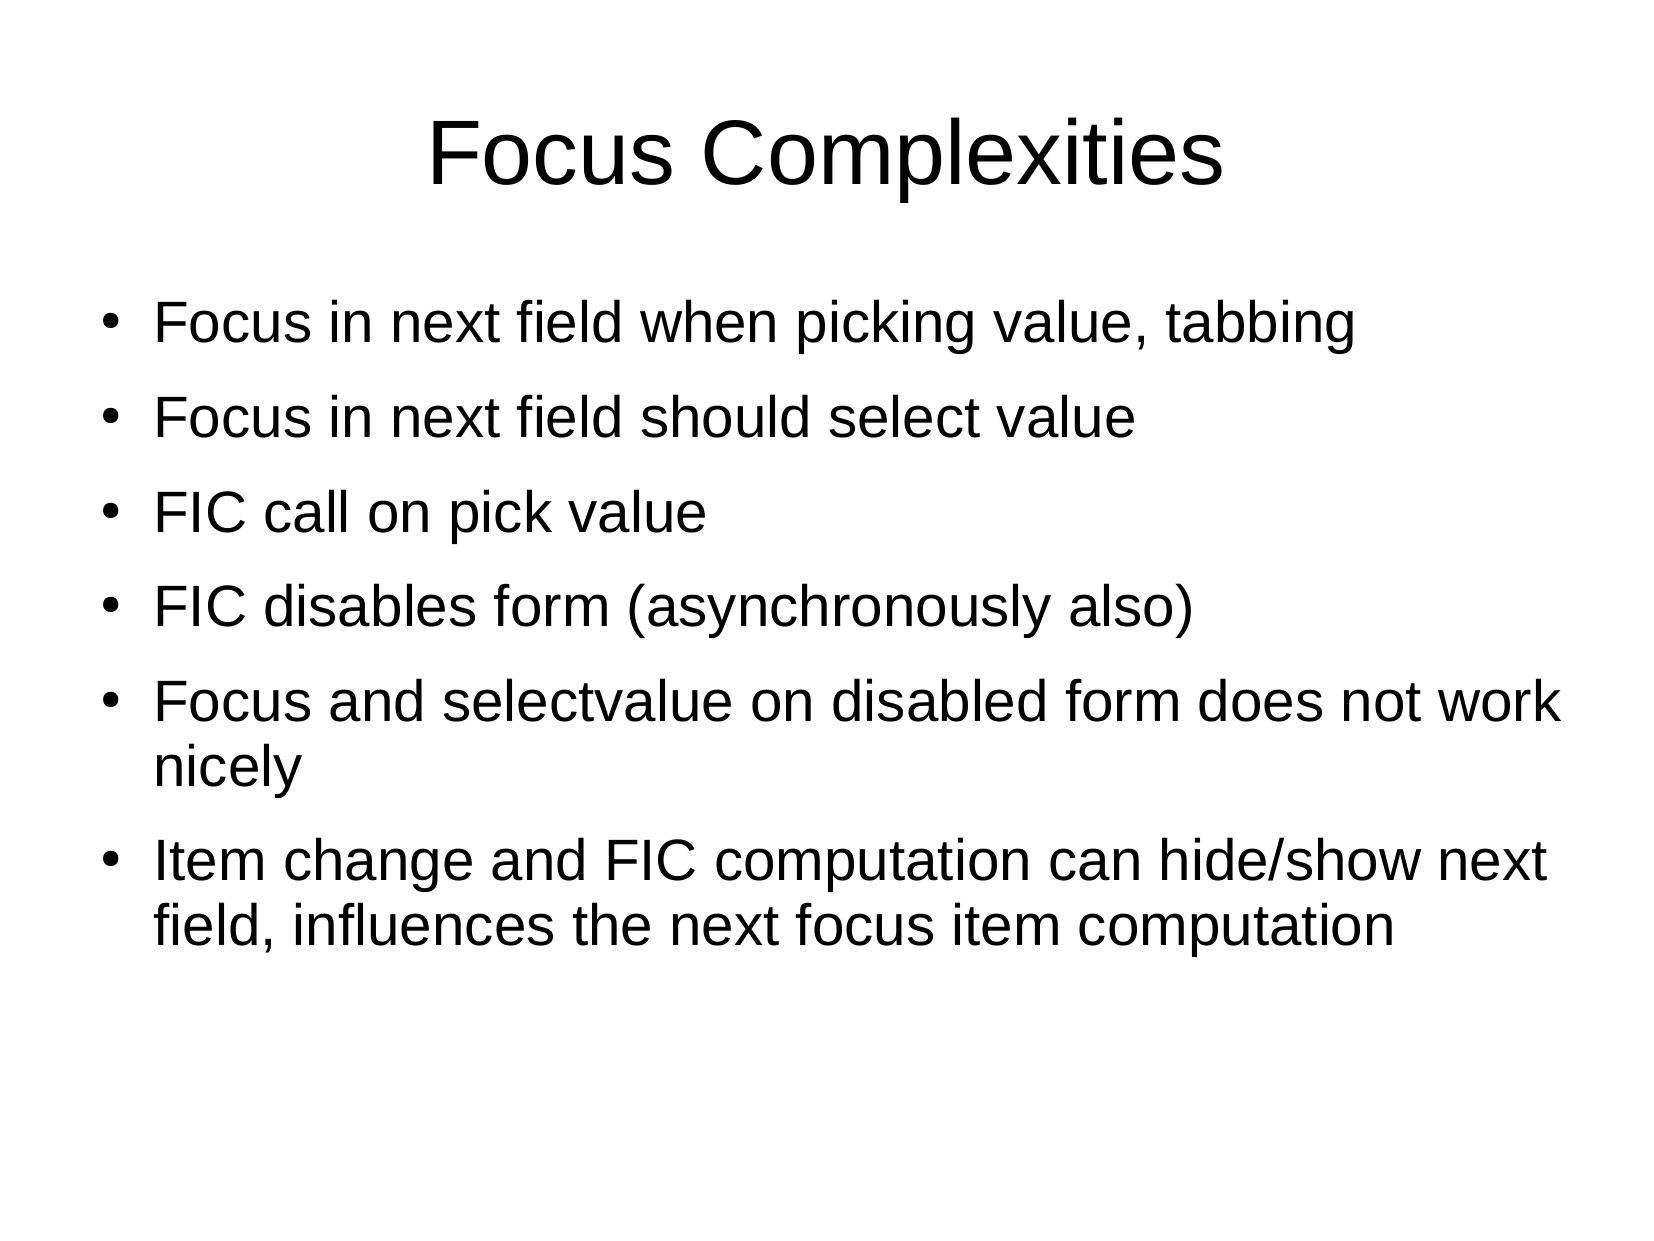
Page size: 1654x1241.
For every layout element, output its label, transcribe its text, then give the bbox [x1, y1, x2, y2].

title Focus Complexities [82, 49, 1571, 257]
list Focus in next field when picking value, tabbing Focus in next field should select value FIC call on pick value FIC disables form (asynchronously also) Focus and selectvalue on disabled form does not work nicely Item change and FIC computation can hide/show next field, influences the next focus item computation [82, 290, 1571, 1109]
